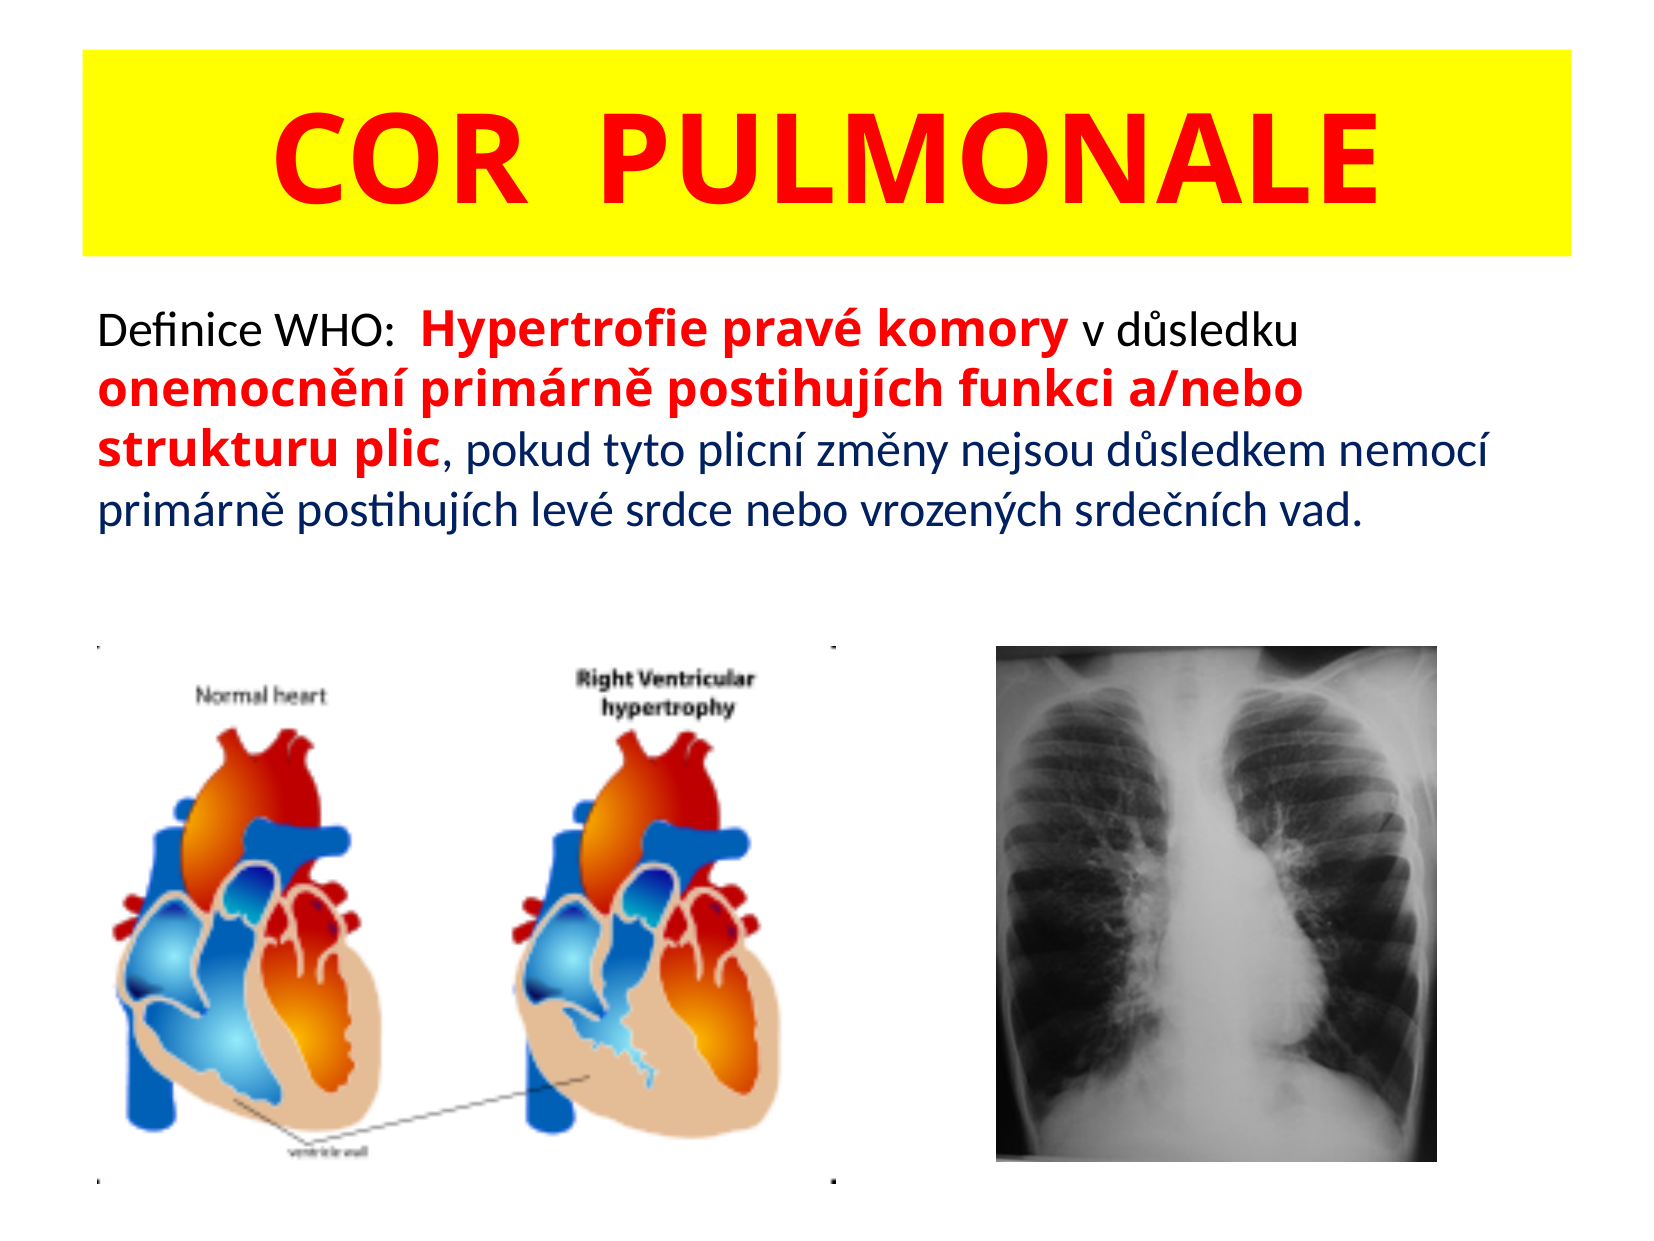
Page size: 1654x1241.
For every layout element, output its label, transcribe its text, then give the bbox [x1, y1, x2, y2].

title COR PULMONALE [82, 49, 1571, 257]
picture [97, 646, 836, 1184]
picture [996, 646, 1437, 1162]
list Definice WHO: Hypertrofie pravé komory v důsledku onemocnění primárně postihujích funkci a/nebo strukturu plic, pokud tyto plicní změny nejsou důsledkem nemocí primárně postihujích levé srdce nebo vrozených srdečních vad. [82, 289, 1571, 1108]
